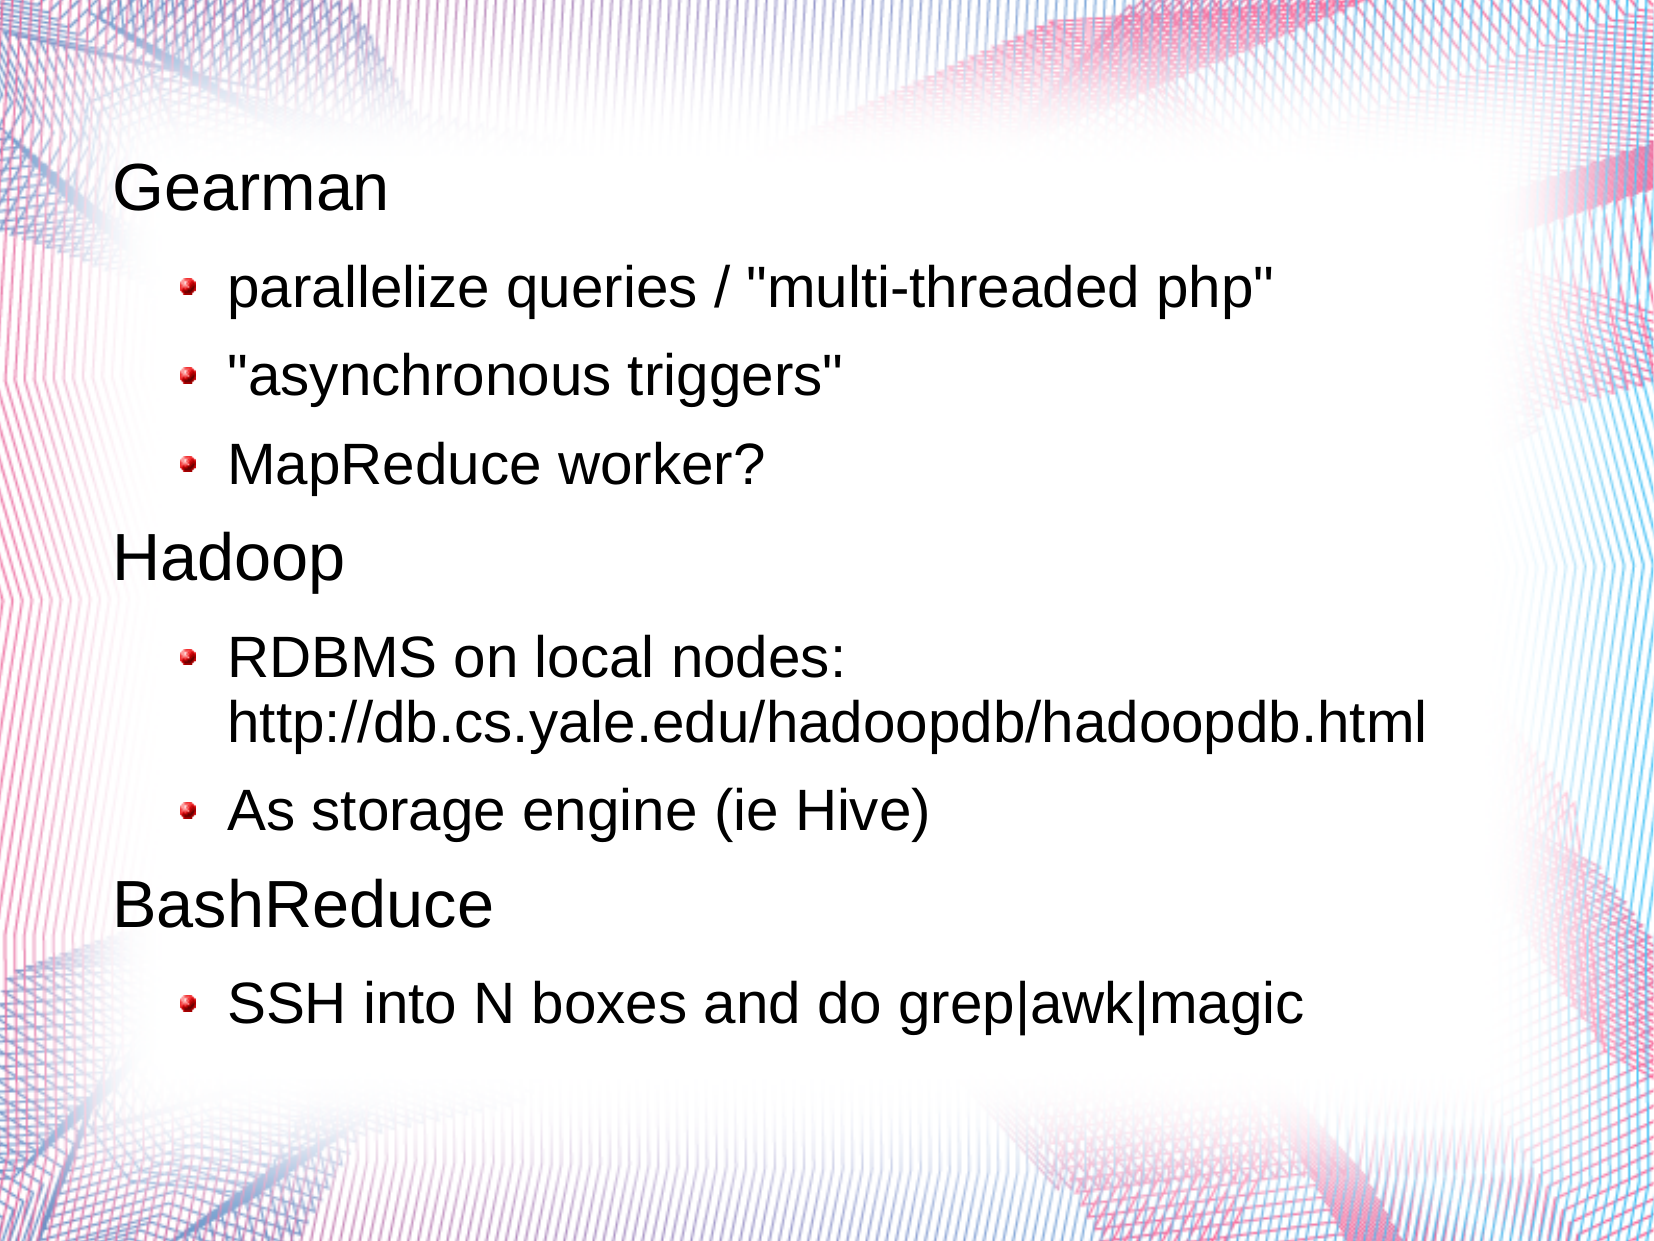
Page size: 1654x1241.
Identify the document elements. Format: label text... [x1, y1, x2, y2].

picture [0, 0, 1654, 1241]
list Gearman parallelize queries / "multi-threaded php" "asynchronous triggers" MapReduce worker? Hadoop RDBMS on local nodes: http://db.cs.yale.edu/hadoopdb/hadoopdb.html As storage engine (ie Hive) BashReduce SSH into N boxes and do grep|awk|magic [112, 150, 1571, 1094]
